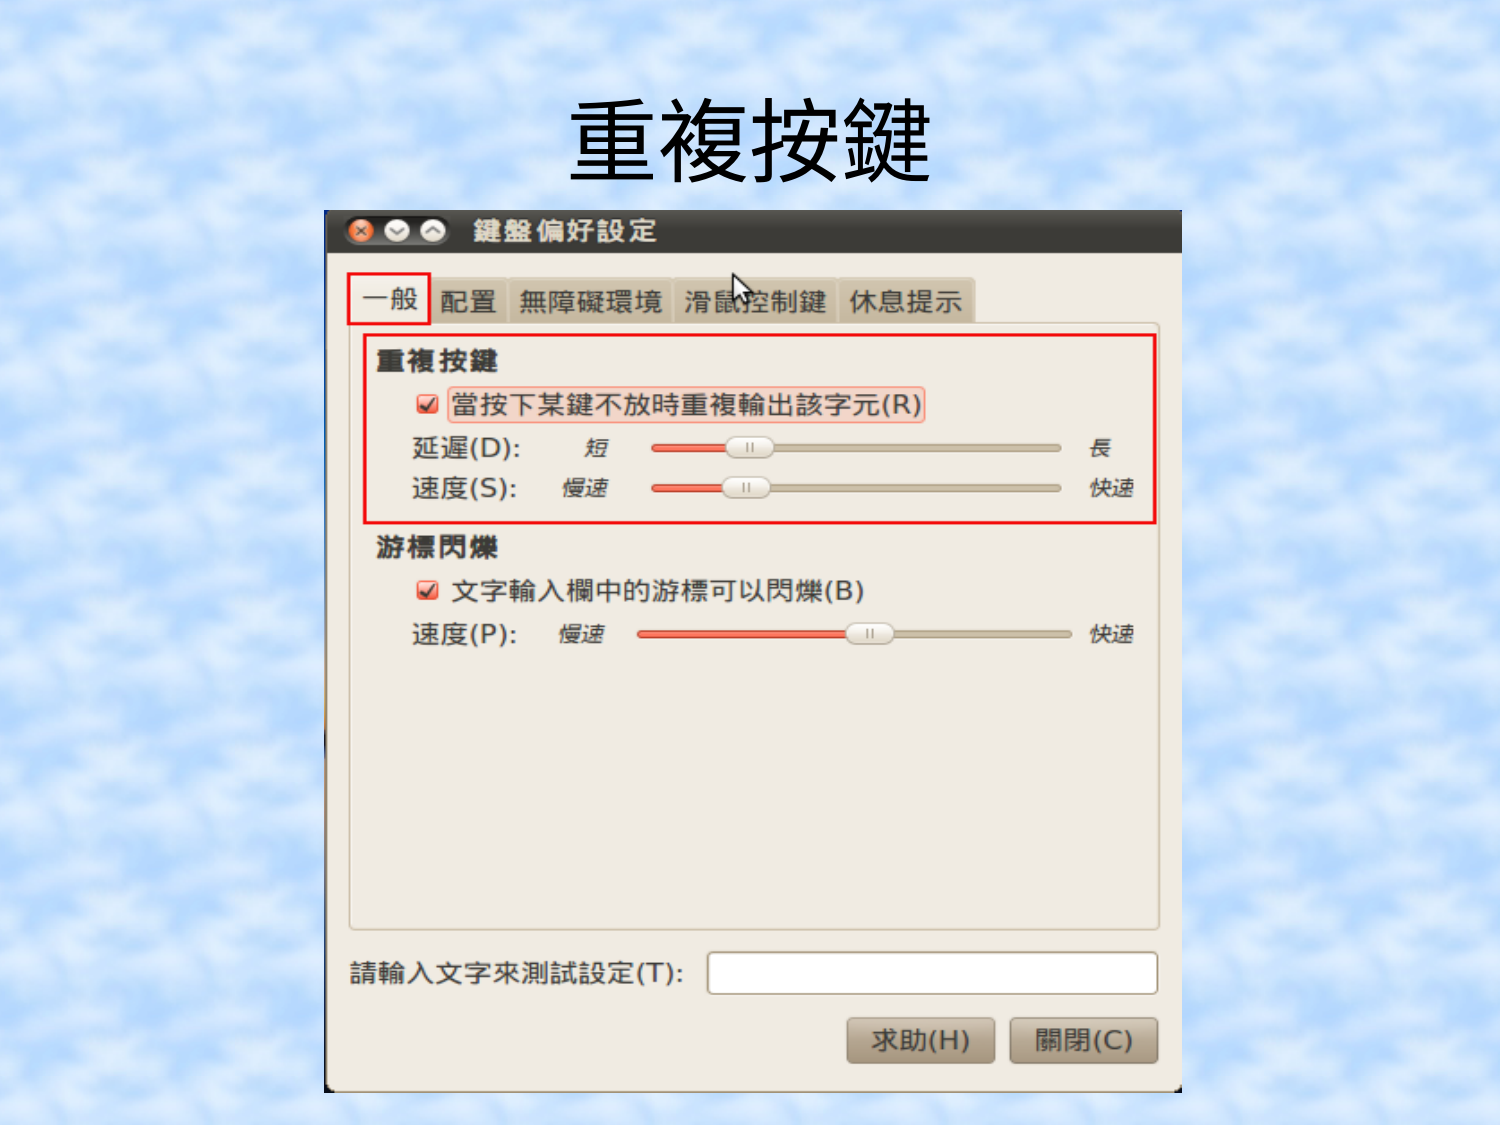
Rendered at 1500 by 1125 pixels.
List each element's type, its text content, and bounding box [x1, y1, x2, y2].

picture [0, 0, 1500, 1125]
title 重複按鍵 [75, 13, 1425, 265]
